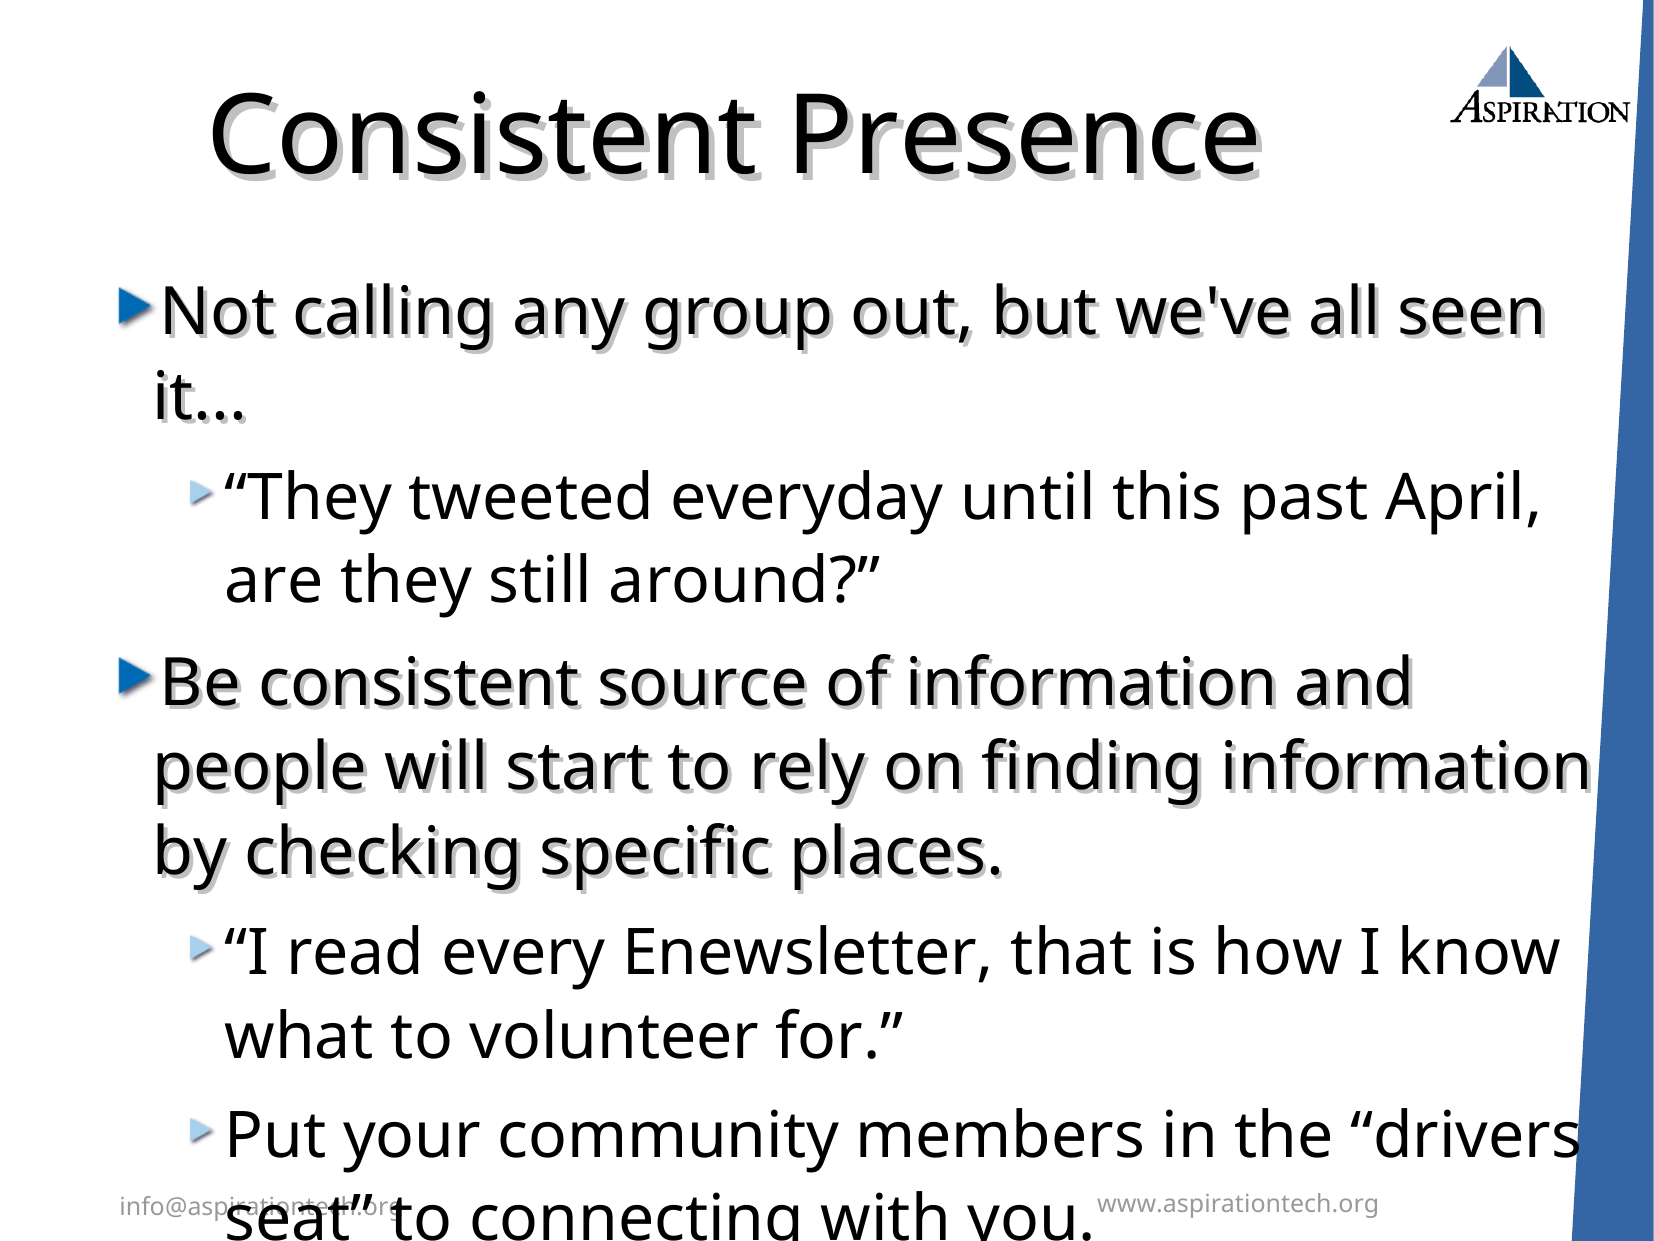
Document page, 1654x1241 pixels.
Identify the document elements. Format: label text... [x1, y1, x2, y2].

title Consistent Presence [54, 21, 1415, 227]
picture [1450, 46, 1631, 132]
list Not calling any group out, but we've all seen it... “They tweeted everyday until this past April, are they still around?” Be consistent source of information and people will start to rely on finding information by checking specific places. “I read every Enewsletter, that is how I know what to volunteer for.” Put your community members in the “drivers seat” to connecting with you. [54, 263, 1595, 1169]
